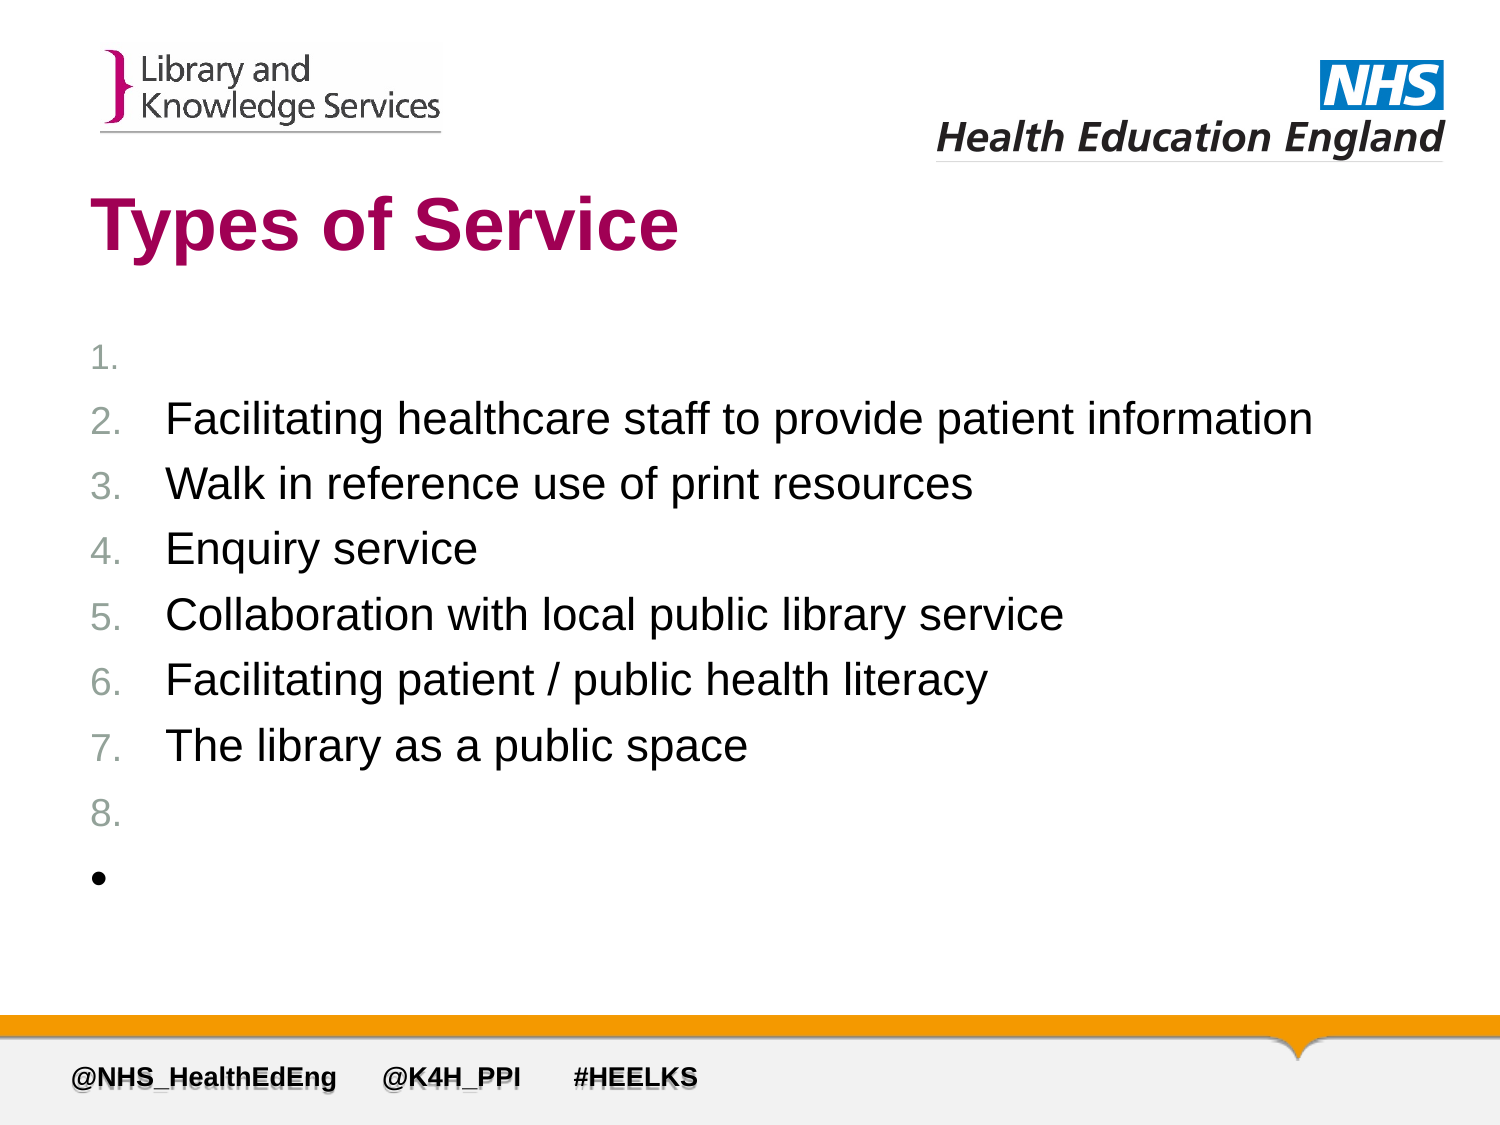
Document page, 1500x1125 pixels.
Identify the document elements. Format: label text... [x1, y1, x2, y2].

list Facilitating healthcare staff to provide patient information Walk in reference use of print resources Enquiry service Collaboration with local public library service Facilitating patient / public health literacy The library as a public space [75, 320, 1361, 931]
text_box @NHS_HealthEdEng @K4H_PPI #HEELKS [55, 1052, 932, 1113]
title Types of Service [75, 168, 1351, 280]
picture [100, 42, 443, 131]
